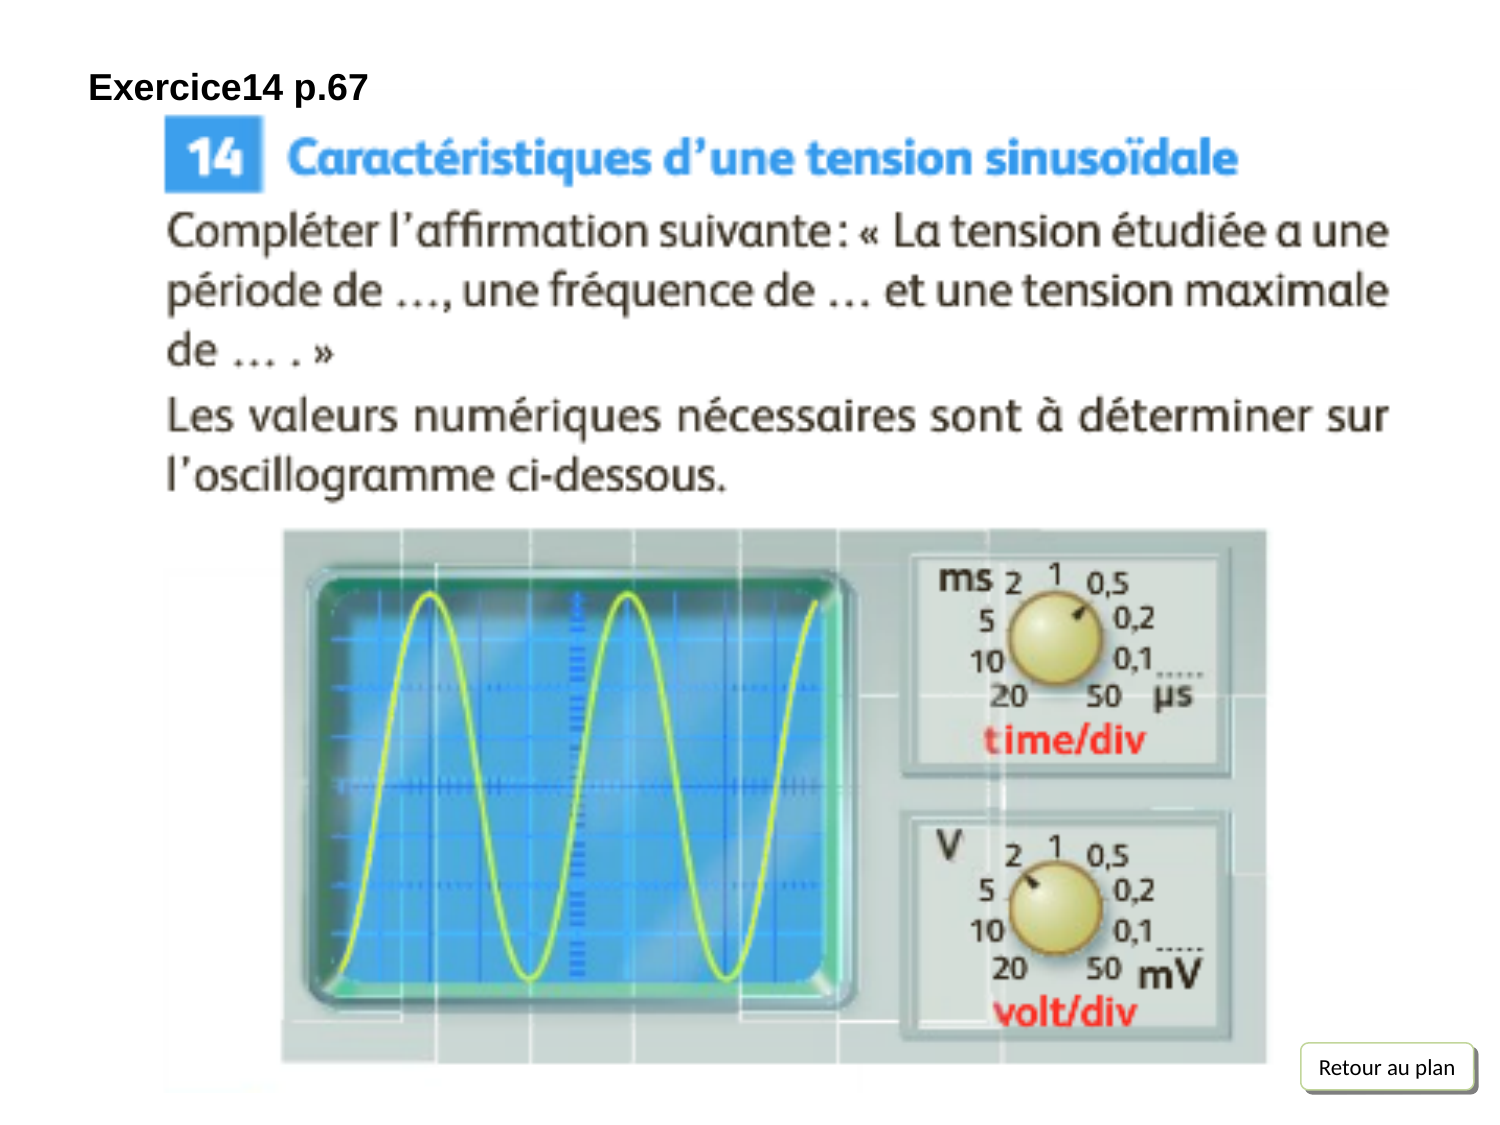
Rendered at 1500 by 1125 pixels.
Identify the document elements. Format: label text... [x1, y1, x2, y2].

picture [147, 88, 1418, 1093]
text_box Exercice14 p.67 [73, 59, 384, 118]
text_box Retour au plan [1300, 1042, 1474, 1090]
